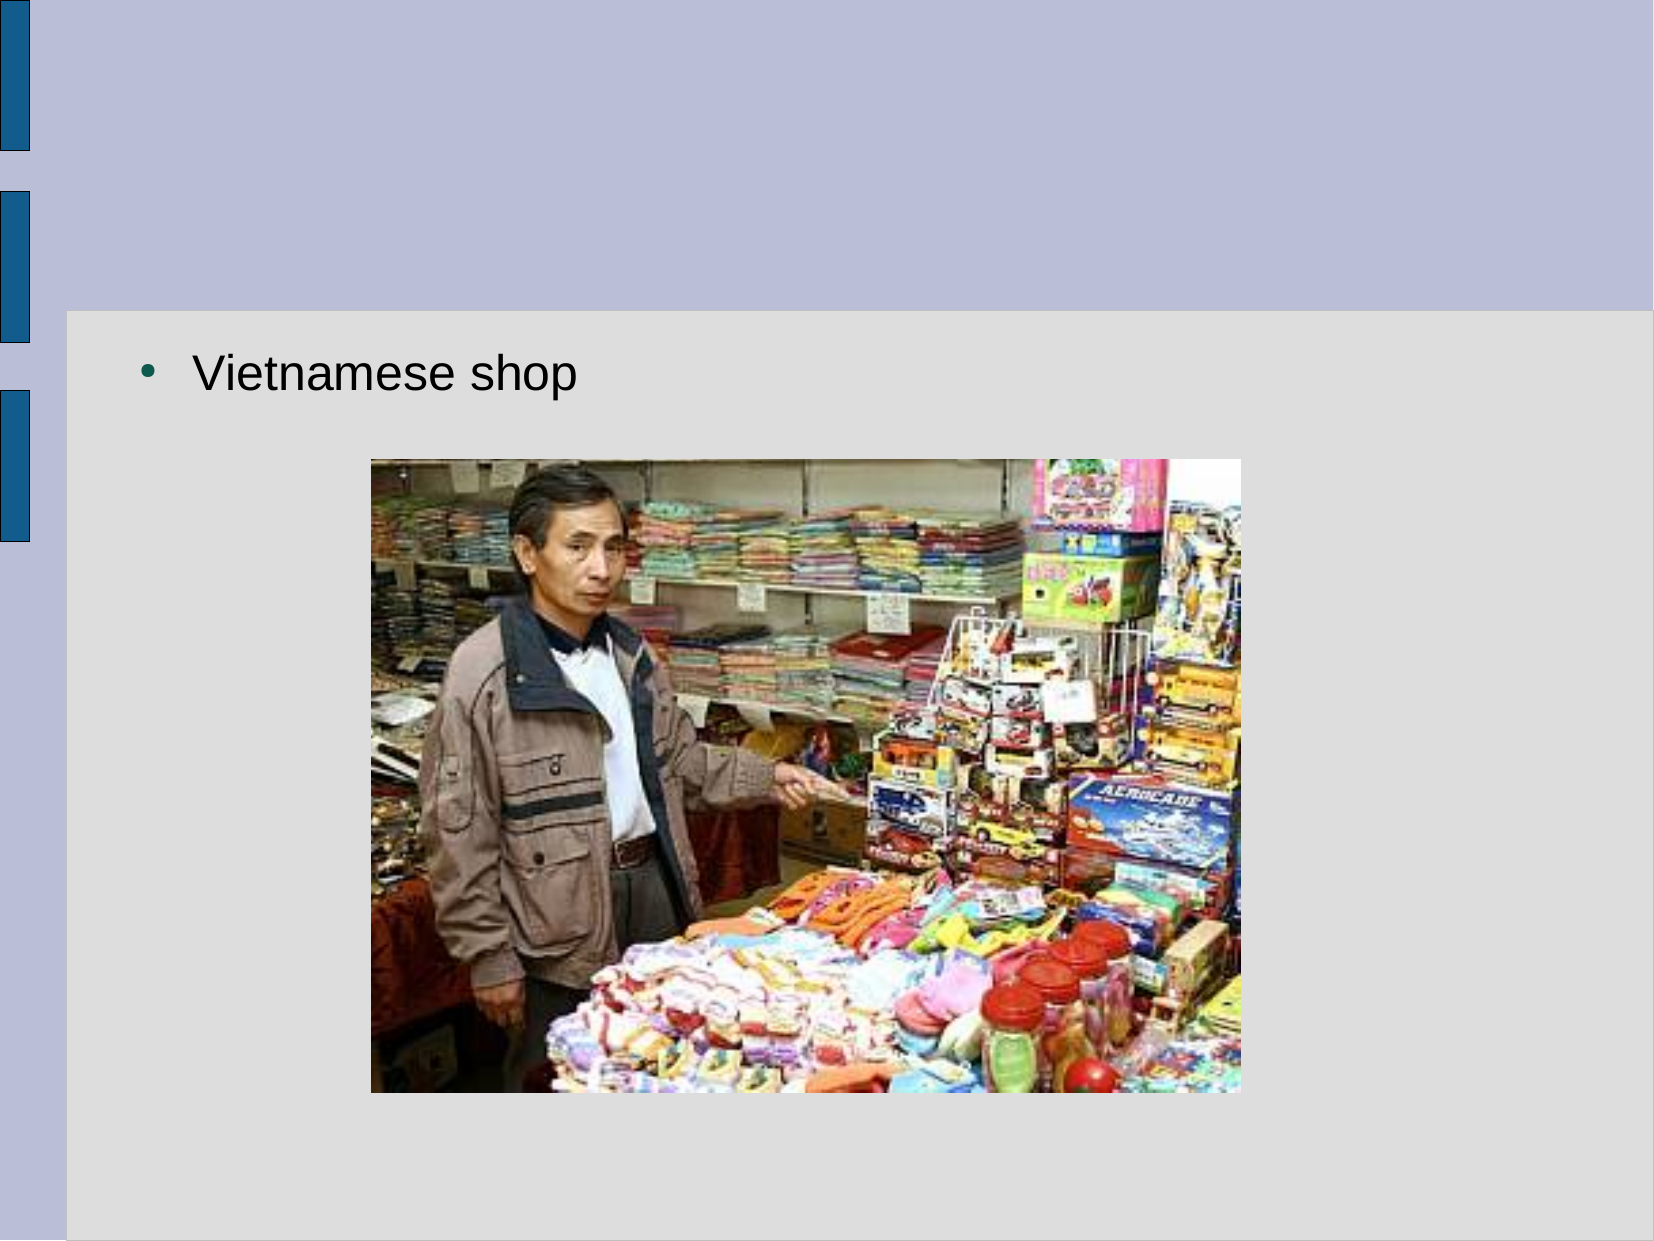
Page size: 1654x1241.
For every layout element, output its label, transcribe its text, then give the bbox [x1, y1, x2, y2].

picture [371, 459, 1241, 1093]
list Vietnamese shop [121, 344, 1534, 1127]
